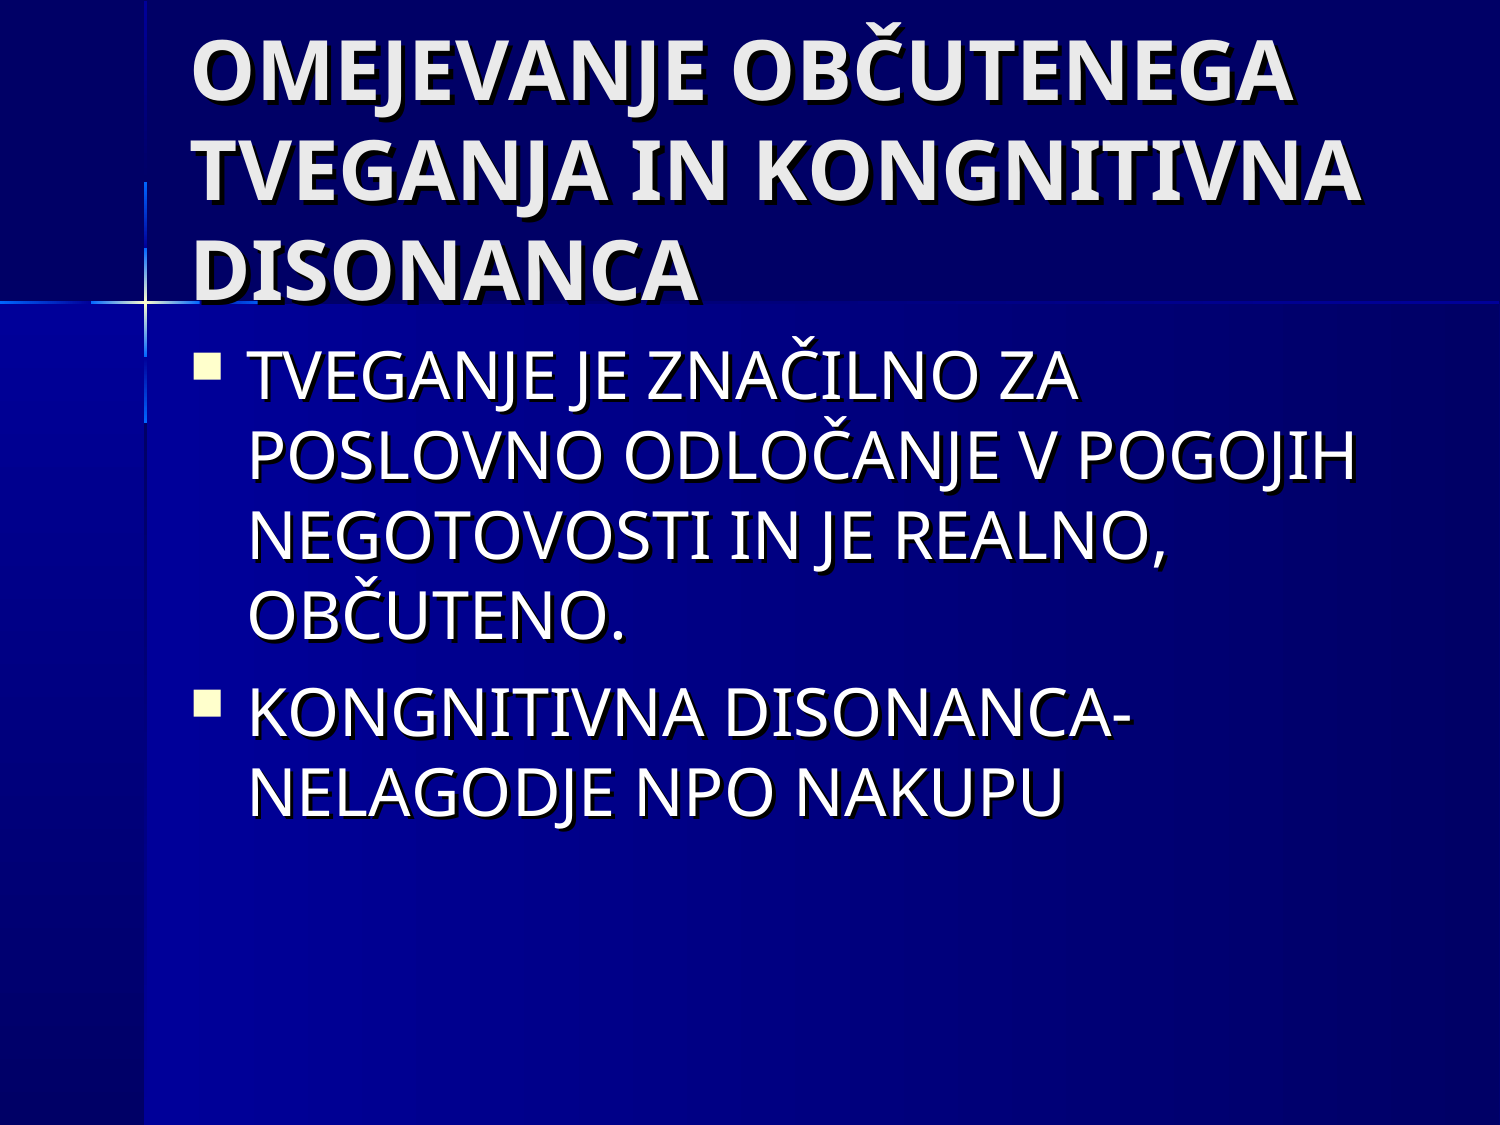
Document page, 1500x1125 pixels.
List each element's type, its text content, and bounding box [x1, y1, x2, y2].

list TVEGANJE JE ZNAČILNO ZA POSLOVNO ODLOČANJE V POGOJIH NEGOTOVOSTI IN JE REALNO, OBČUTENO. KONGNITIVNA DISONANCA- NELAGODJE NPO NAKUPU [174, 324, 1413, 1001]
title OMEJEVANJE OBČUTENEGA TVEGANJA IN KONGNITIVNA DISONANCA [174, 9, 1413, 324]
